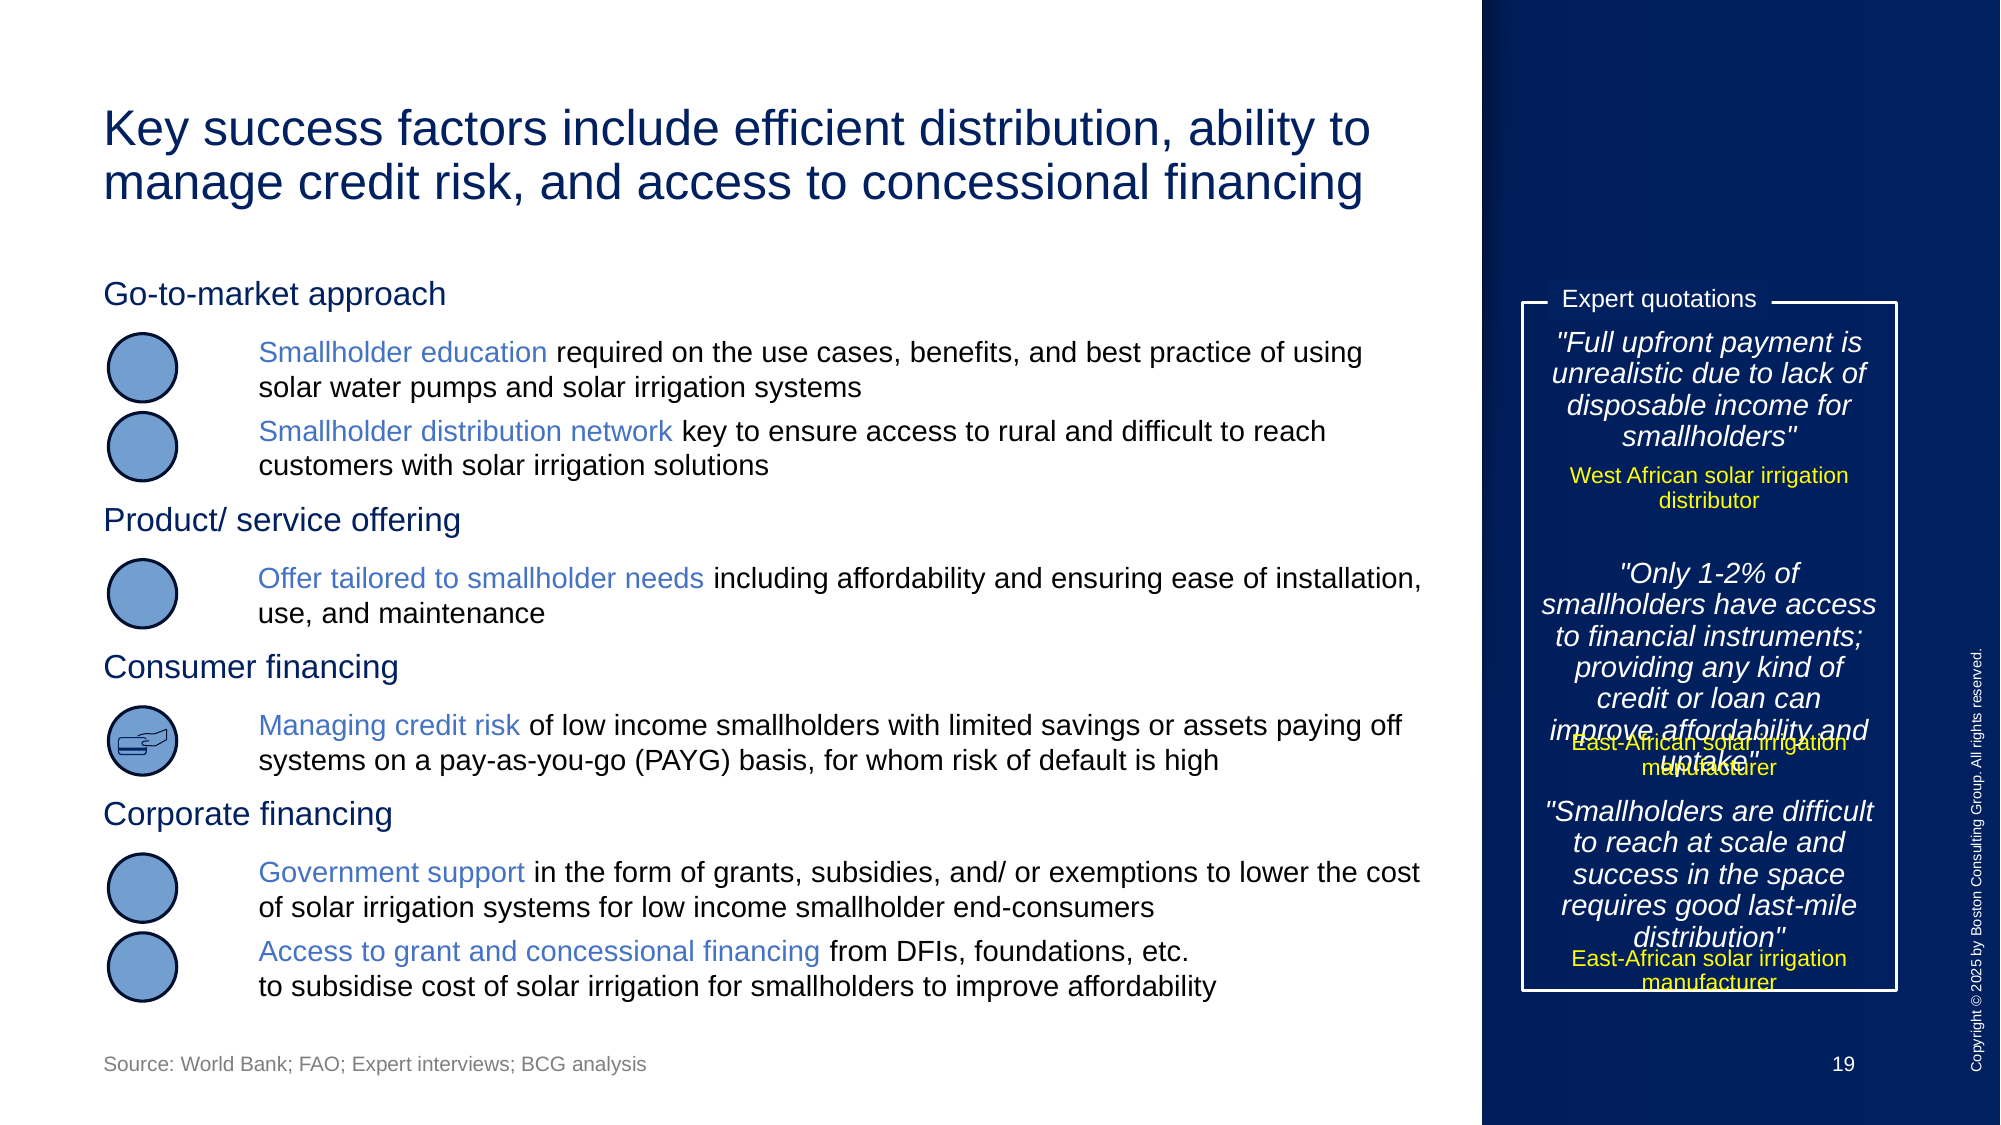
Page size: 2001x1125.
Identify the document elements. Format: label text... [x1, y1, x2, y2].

text_box Source: World Bank; FAO; Expert interviews; BCG analysis [103, 1054, 1585, 1076]
text_box Corporate financing [103, 784, 1433, 845]
text_box Smallholder education required on the use cases, benefits, and best practice of using solar water pumps and solar irrigation systems [222, 332, 1433, 404]
text_box Product/ service offering [103, 490, 1433, 551]
text_box West African solar irrigation distributor [1541, 463, 1878, 497]
text_box Consumer financing [103, 637, 1433, 698]
text_box "Full upfront payment is unrealistic due to lack of disposable income for smallholders" [1541, 327, 1878, 453]
text_box Access to grant and concessional financing from DFIs, foundations, etc. to subsidise cost of solar irrigation for smallholders to improve affordability [222, 931, 1433, 1003]
text_box East-African solar irrigation manufacturer [1541, 730, 1878, 764]
text_box [108, 932, 177, 1002]
text_box [108, 706, 177, 776]
text_box Expert quotations [1547, 279, 1772, 320]
text_box Go-to-market approach [103, 264, 1433, 325]
text_box [108, 412, 177, 481]
title Key success factors include efficient distribution, ability to manage credit risk, and access to concessional financing [103, 102, 1454, 212]
text_box Smallholder distribution network key to ensure access to rural and difficult to reach customers with solar irrigation solutions [222, 411, 1433, 483]
text_box East-African solar irrigation manufacturer [1541, 946, 1878, 980]
text_box "Smallholders are difficult to reach at scale and success in the space requires good last-mile distribution" [1541, 796, 1878, 922]
text_box [108, 559, 177, 628]
text_box Managing credit risk of low income smallholders with limited savings or assets paying off systems on a pay-as-you-go (PAYG) basis, for whom risk of default is high [222, 705, 1433, 777]
text_box [108, 853, 177, 923]
text_box "Only 1-2% of smallholders have access to financial instruments; providing any kind of credit or loan can improve affordability and uptake" [1541, 558, 1878, 684]
text_box Government support in the form of grants, subsidies, and/ or exemptions to lower the cost of solar irrigation systems for low income smallholder end-consumers [222, 852, 1433, 924]
text_box Offer tailored to smallholder needs including affordability and ensuring ease of installation, use, and maintenance [222, 558, 1433, 630]
text_box [108, 333, 177, 402]
